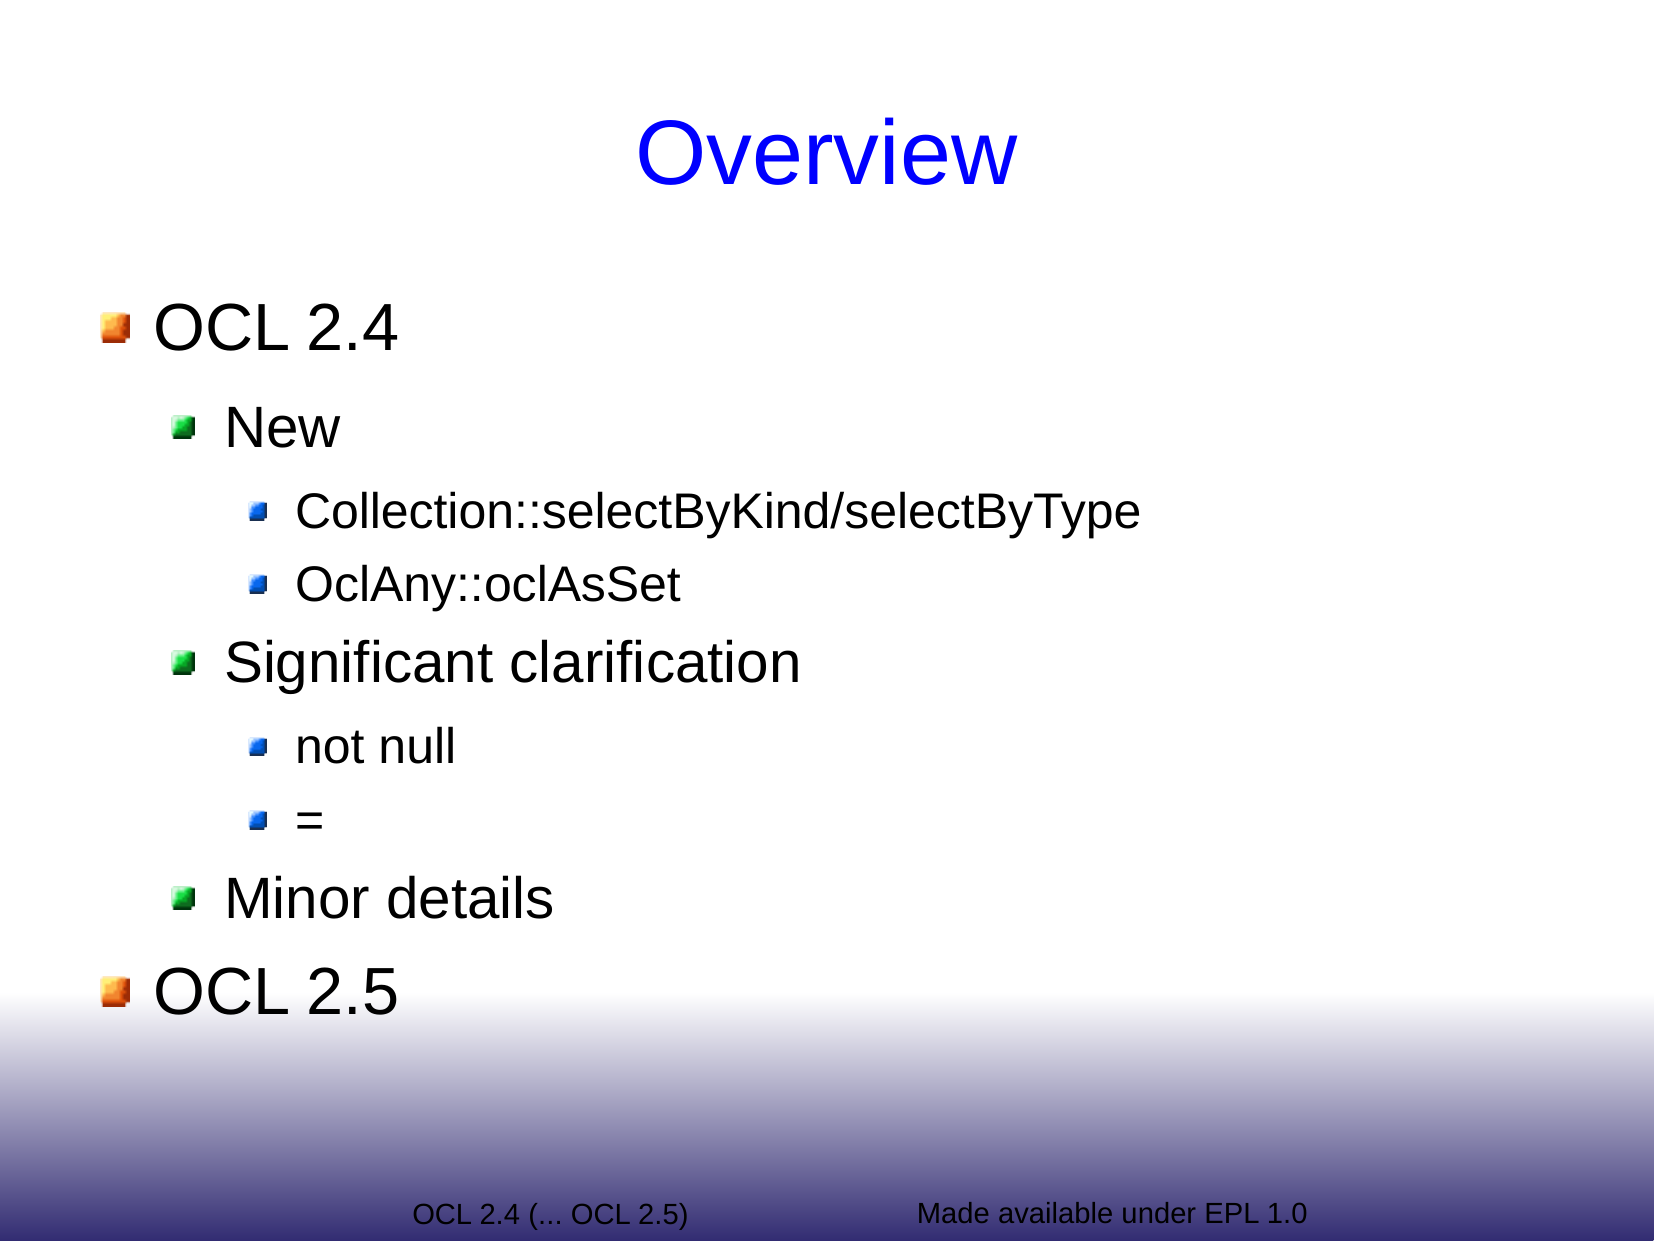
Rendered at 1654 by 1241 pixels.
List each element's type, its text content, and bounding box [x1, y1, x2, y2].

list OCL 2.4 New Collection::selectByKind/selectByType OclAny::oclAsSet Significant clarification not null = Minor details OCL 2.5 [82, 290, 1571, 1109]
title Overview [82, 49, 1571, 257]
